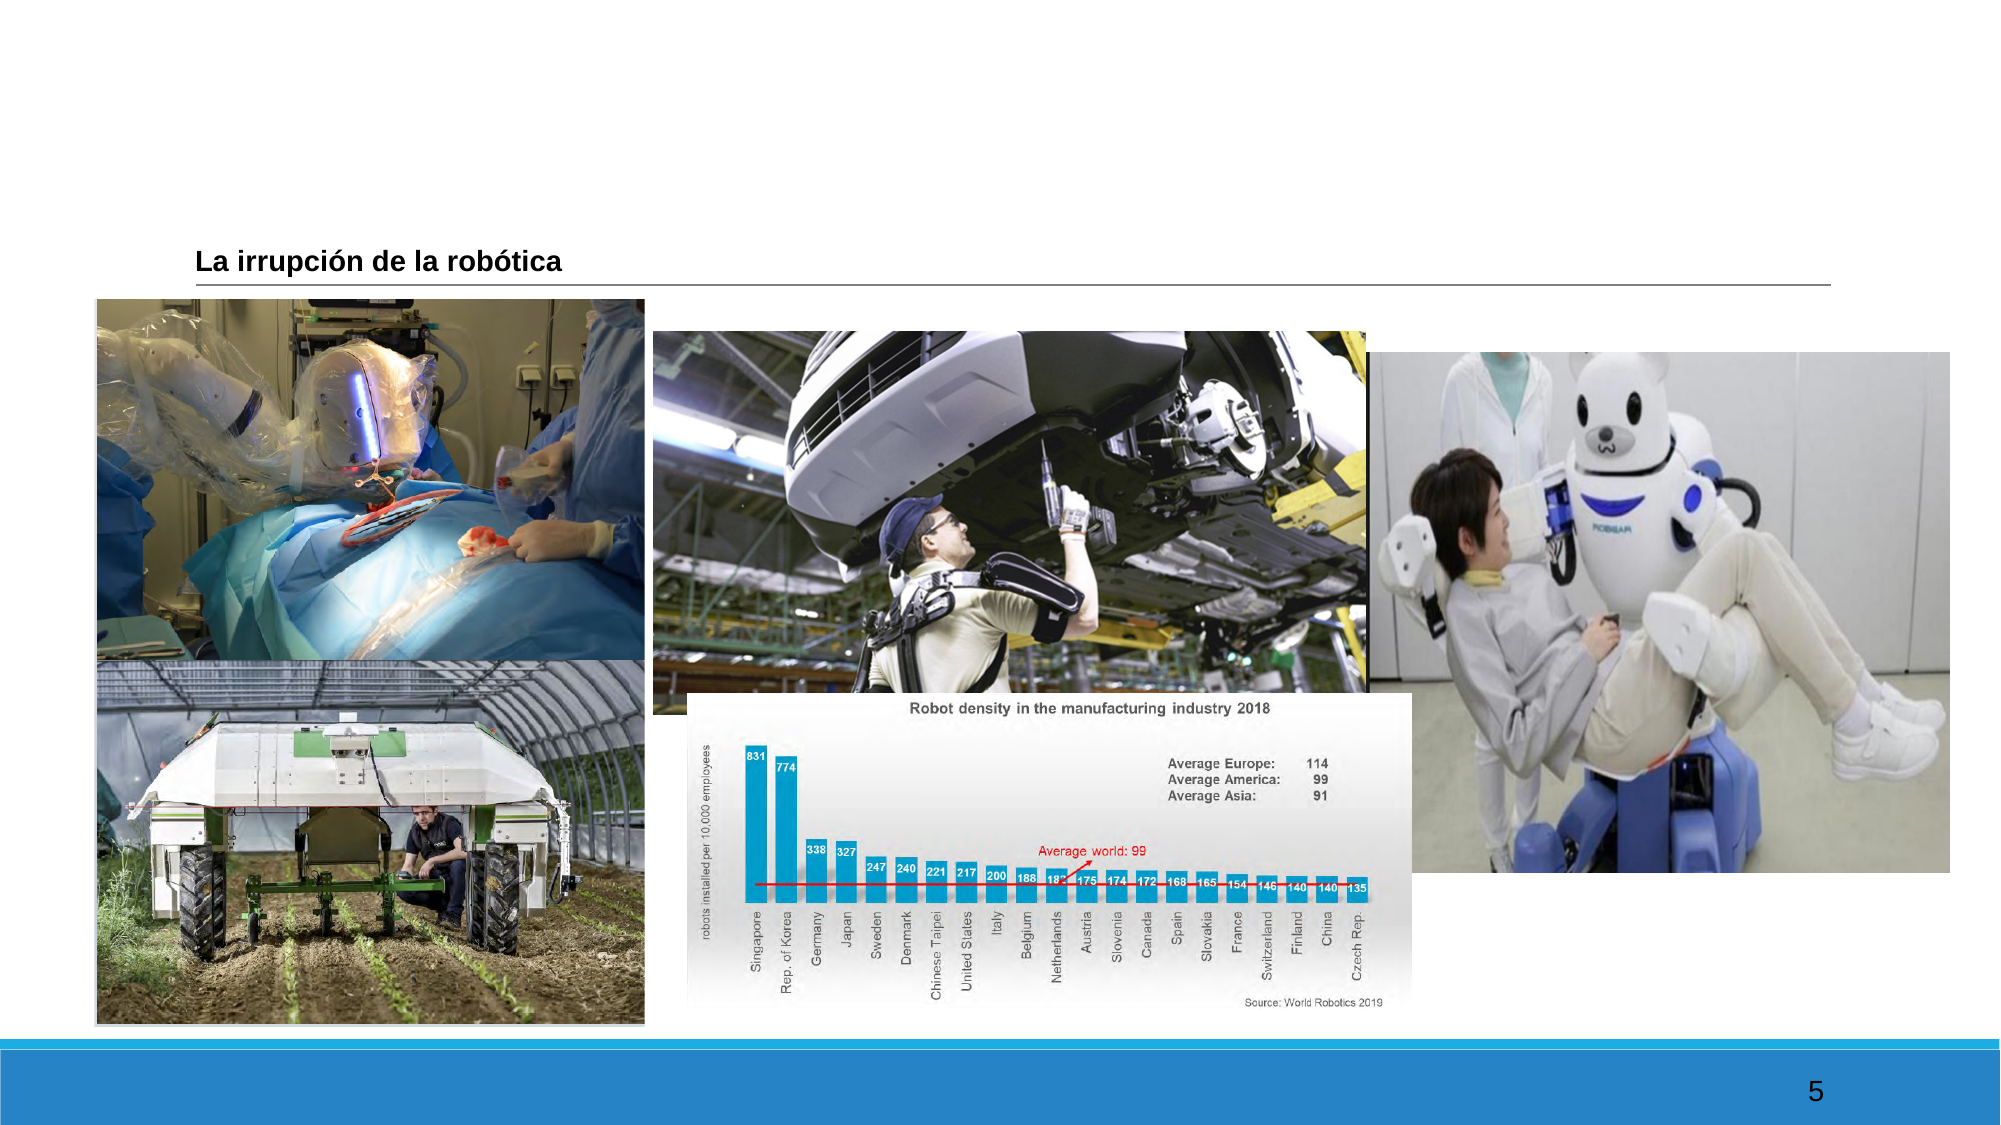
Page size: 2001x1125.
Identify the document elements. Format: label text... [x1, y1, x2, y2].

slide_number <número> [1624, 1059, 1840, 1120]
title La irrupción de la robótica [180, 47, 1830, 285]
picture [653, 331, 1950, 1009]
picture [94, 299, 645, 1027]
